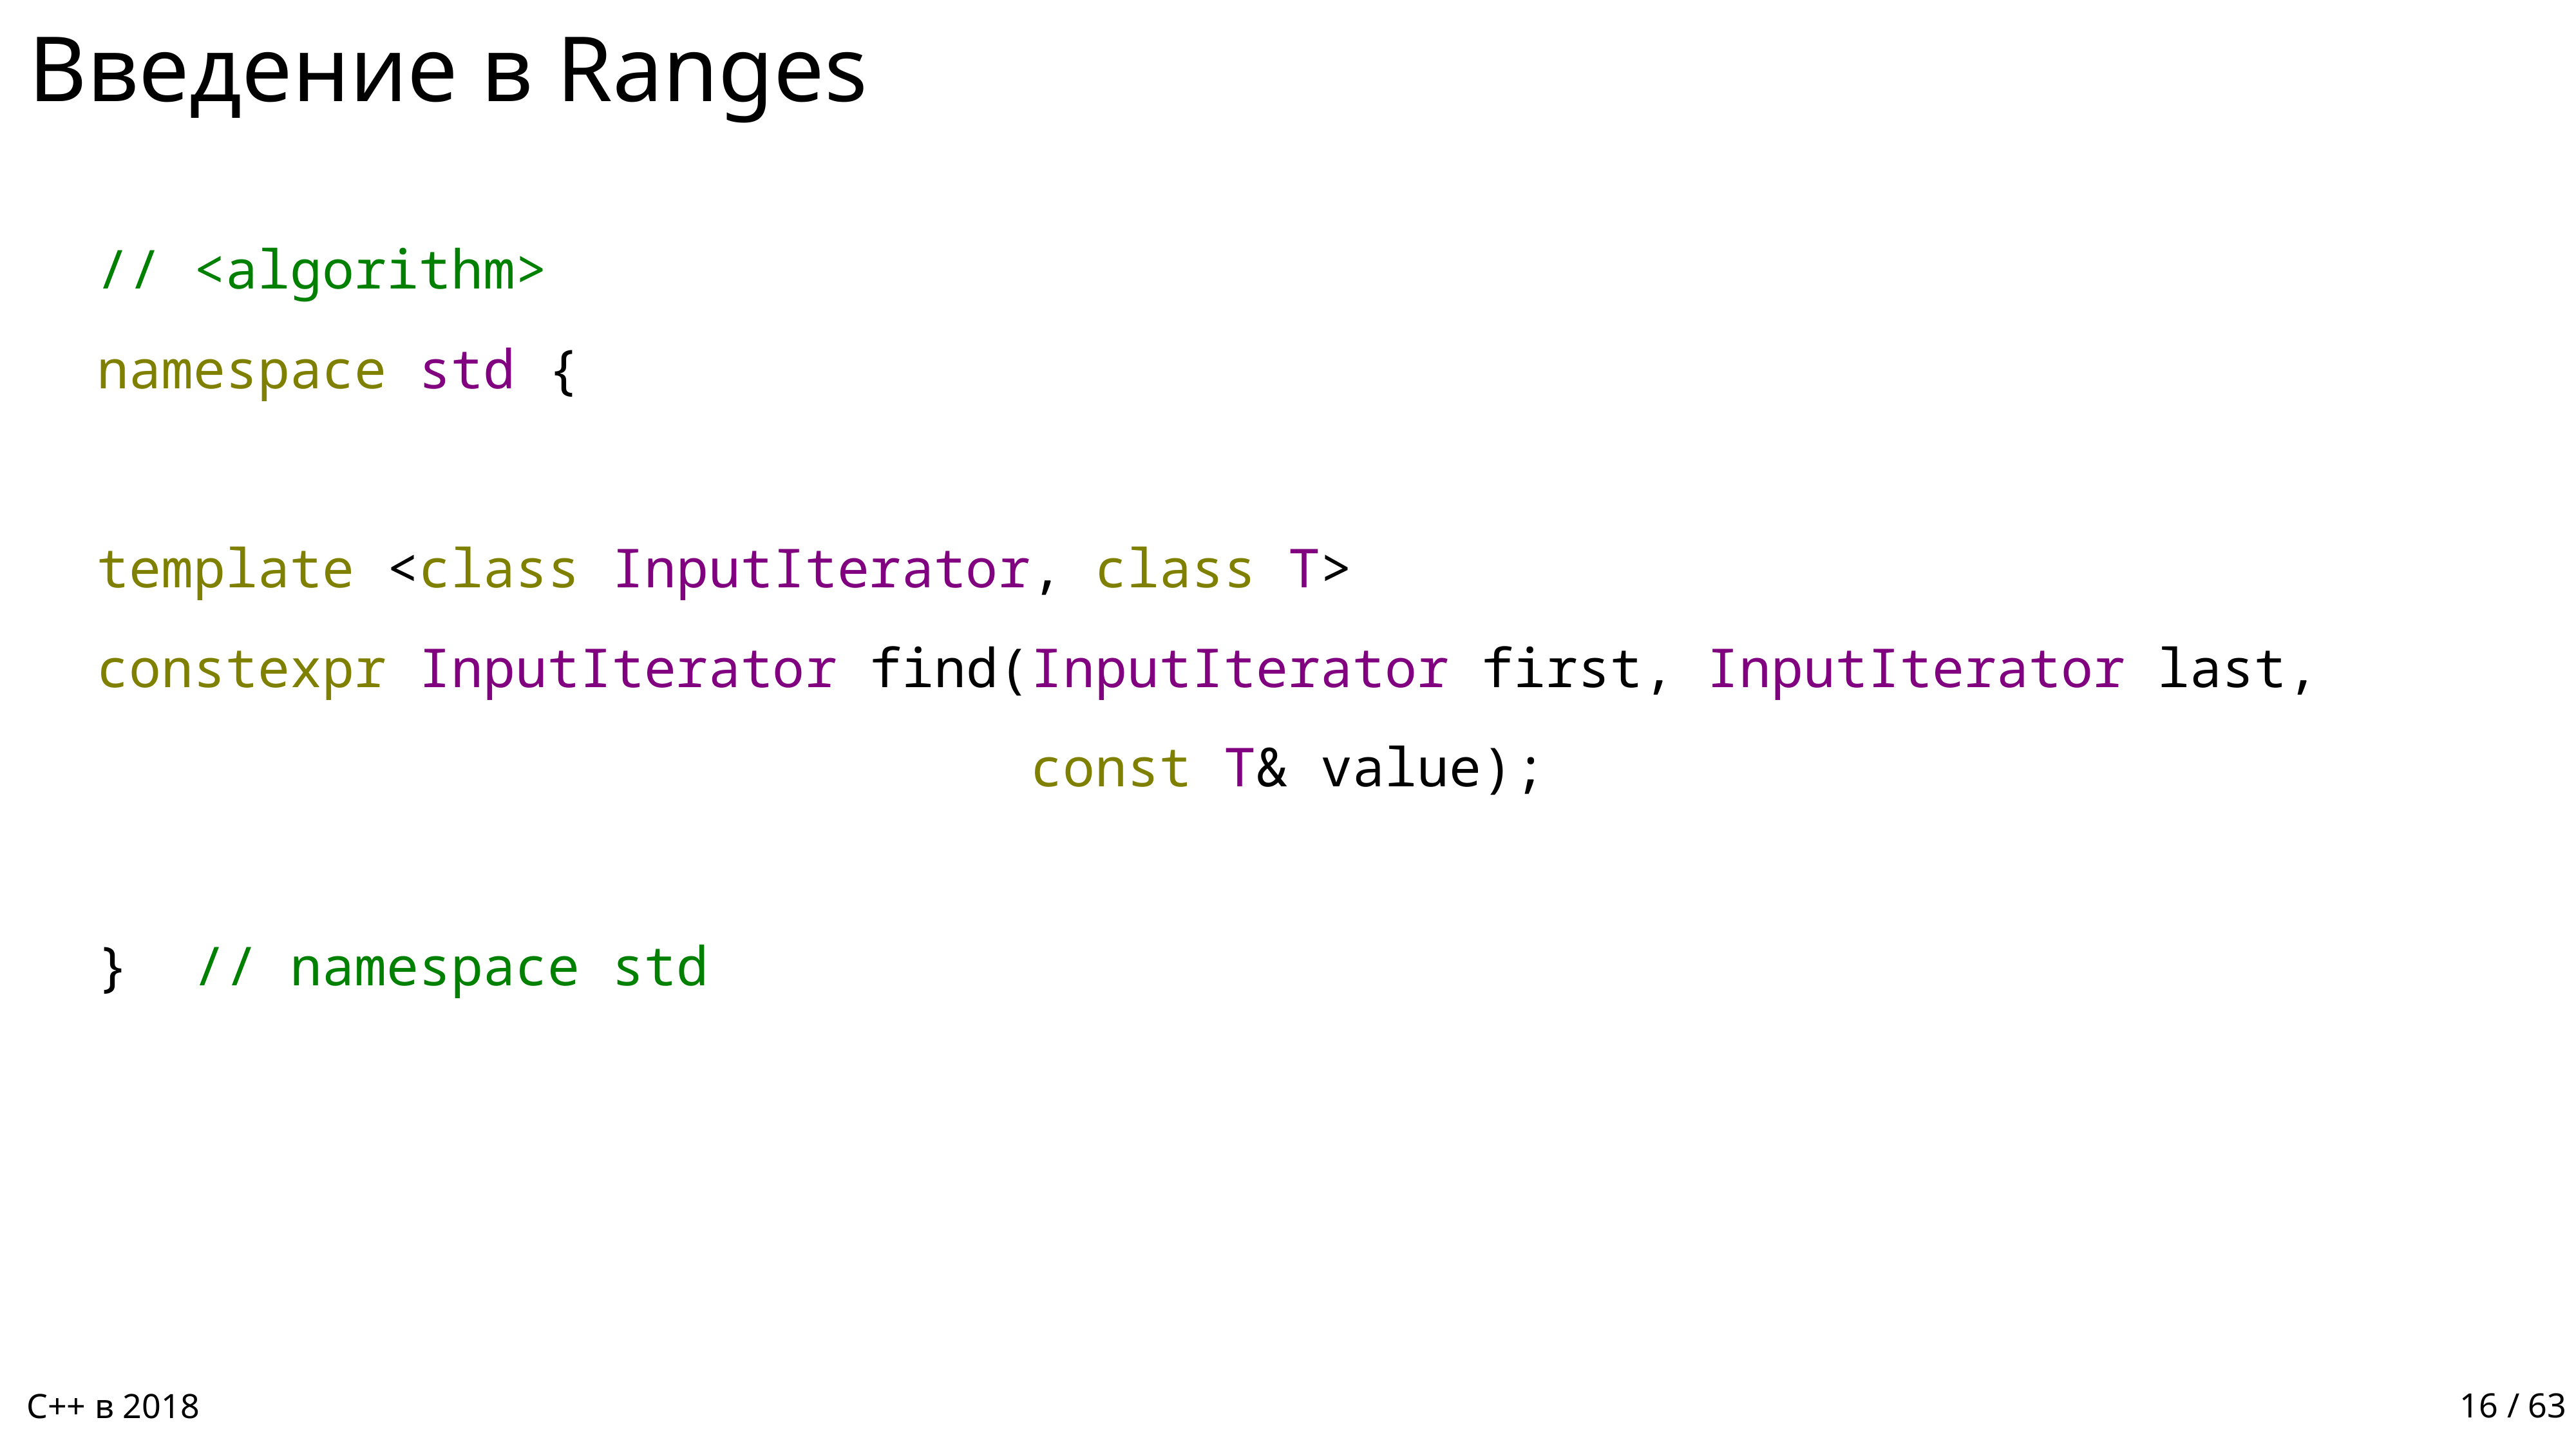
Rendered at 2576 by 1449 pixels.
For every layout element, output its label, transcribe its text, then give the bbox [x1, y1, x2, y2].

list <number> / 63 [1479, 1376, 2576, 1431]
list // <algorithm> namespace std { template <class InputIterator, class T> constexpr InputIterator find(InputIterator first, InputIterator last, const T& value); } // namespace std [87, 214, 2551, 1382]
title Введение в Ranges [19, 19, 2551, 155]
list C++ в 2018 [17, 1376, 1114, 1431]
